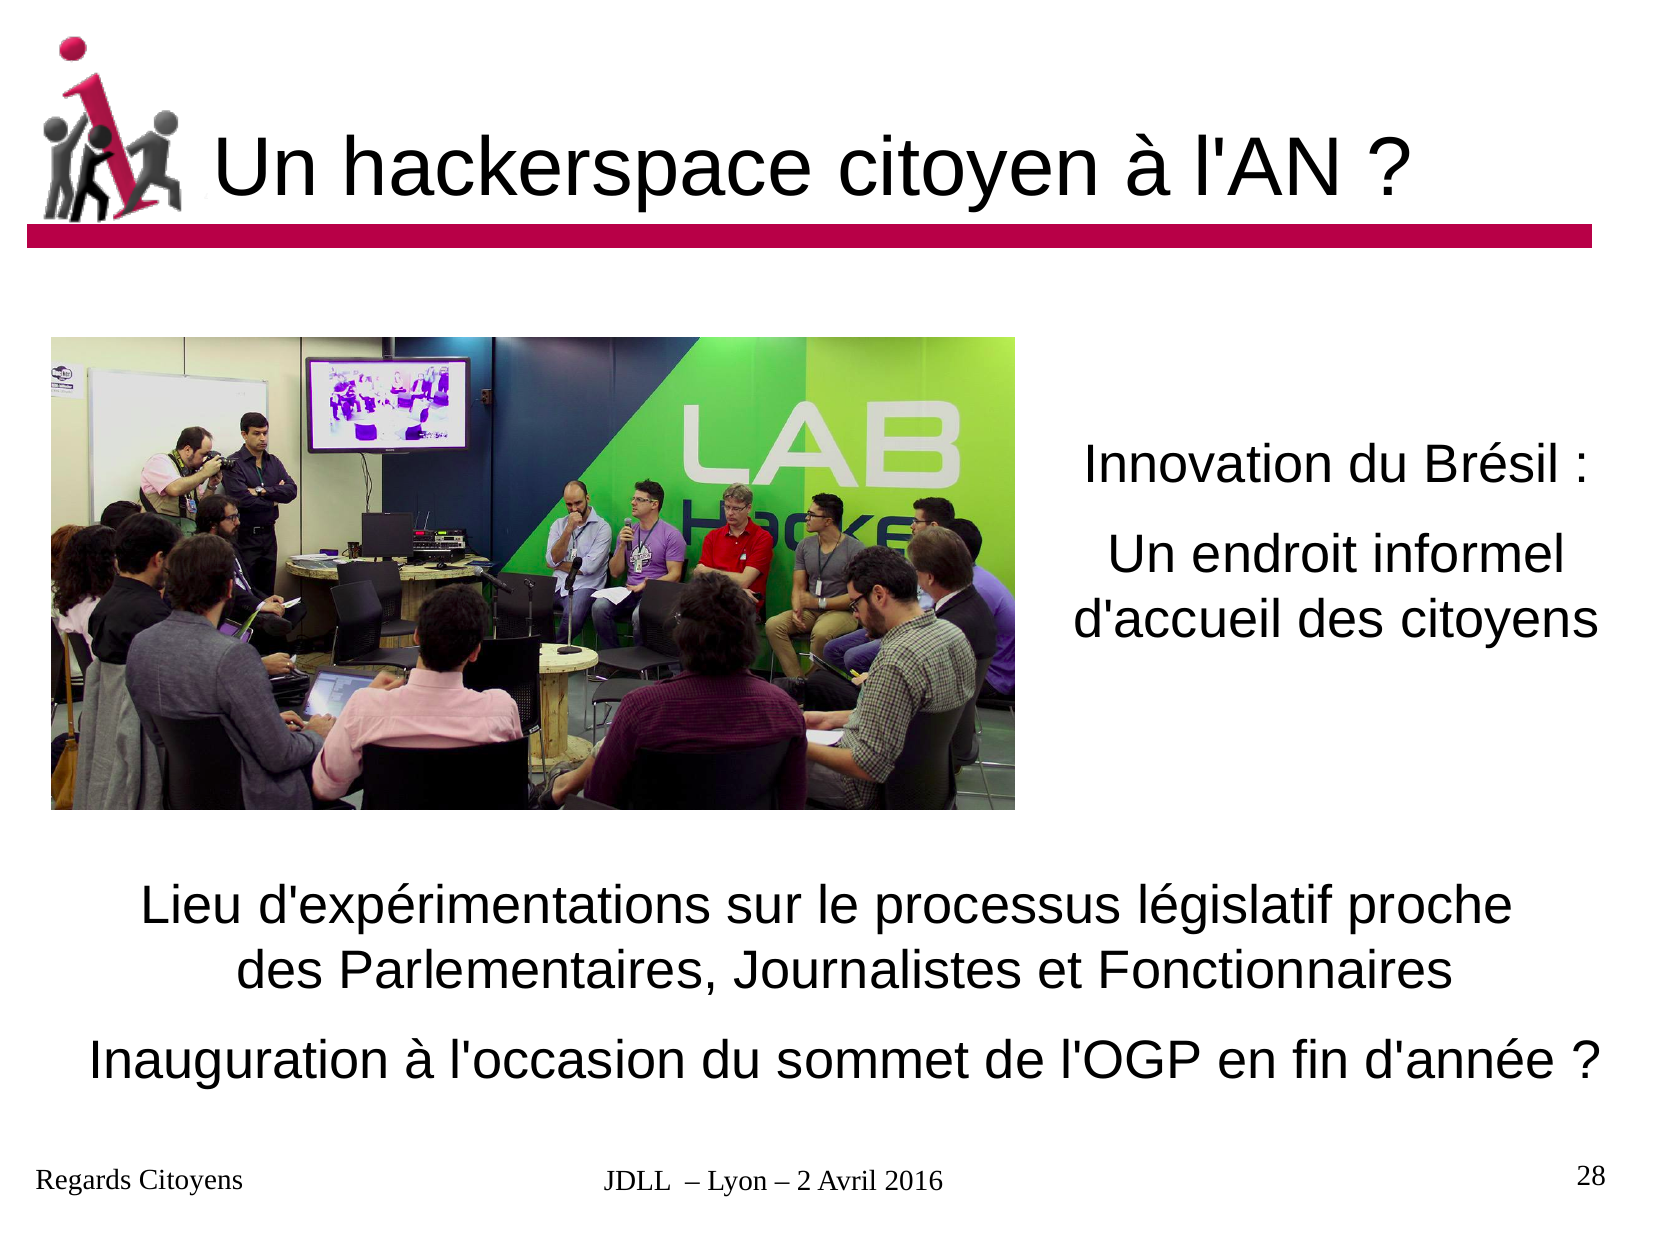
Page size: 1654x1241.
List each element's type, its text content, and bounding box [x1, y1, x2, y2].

picture [27, 31, 208, 224]
text_box Lieu d'expérimentations sur le processus législatif proche des Parlementaires, Journalistes et Fonctionnaires Inauguration à l'occasion du sommet de l'OGP en fin d'année ? [3, 862, 1654, 1131]
text_box Innovation du Brésil : Un endroit informel d'accueil des citoyens [1011, 420, 1626, 713]
picture [51, 337, 1015, 811]
title Un hackerspace citoyen à l'AN ? [212, 70, 1601, 264]
